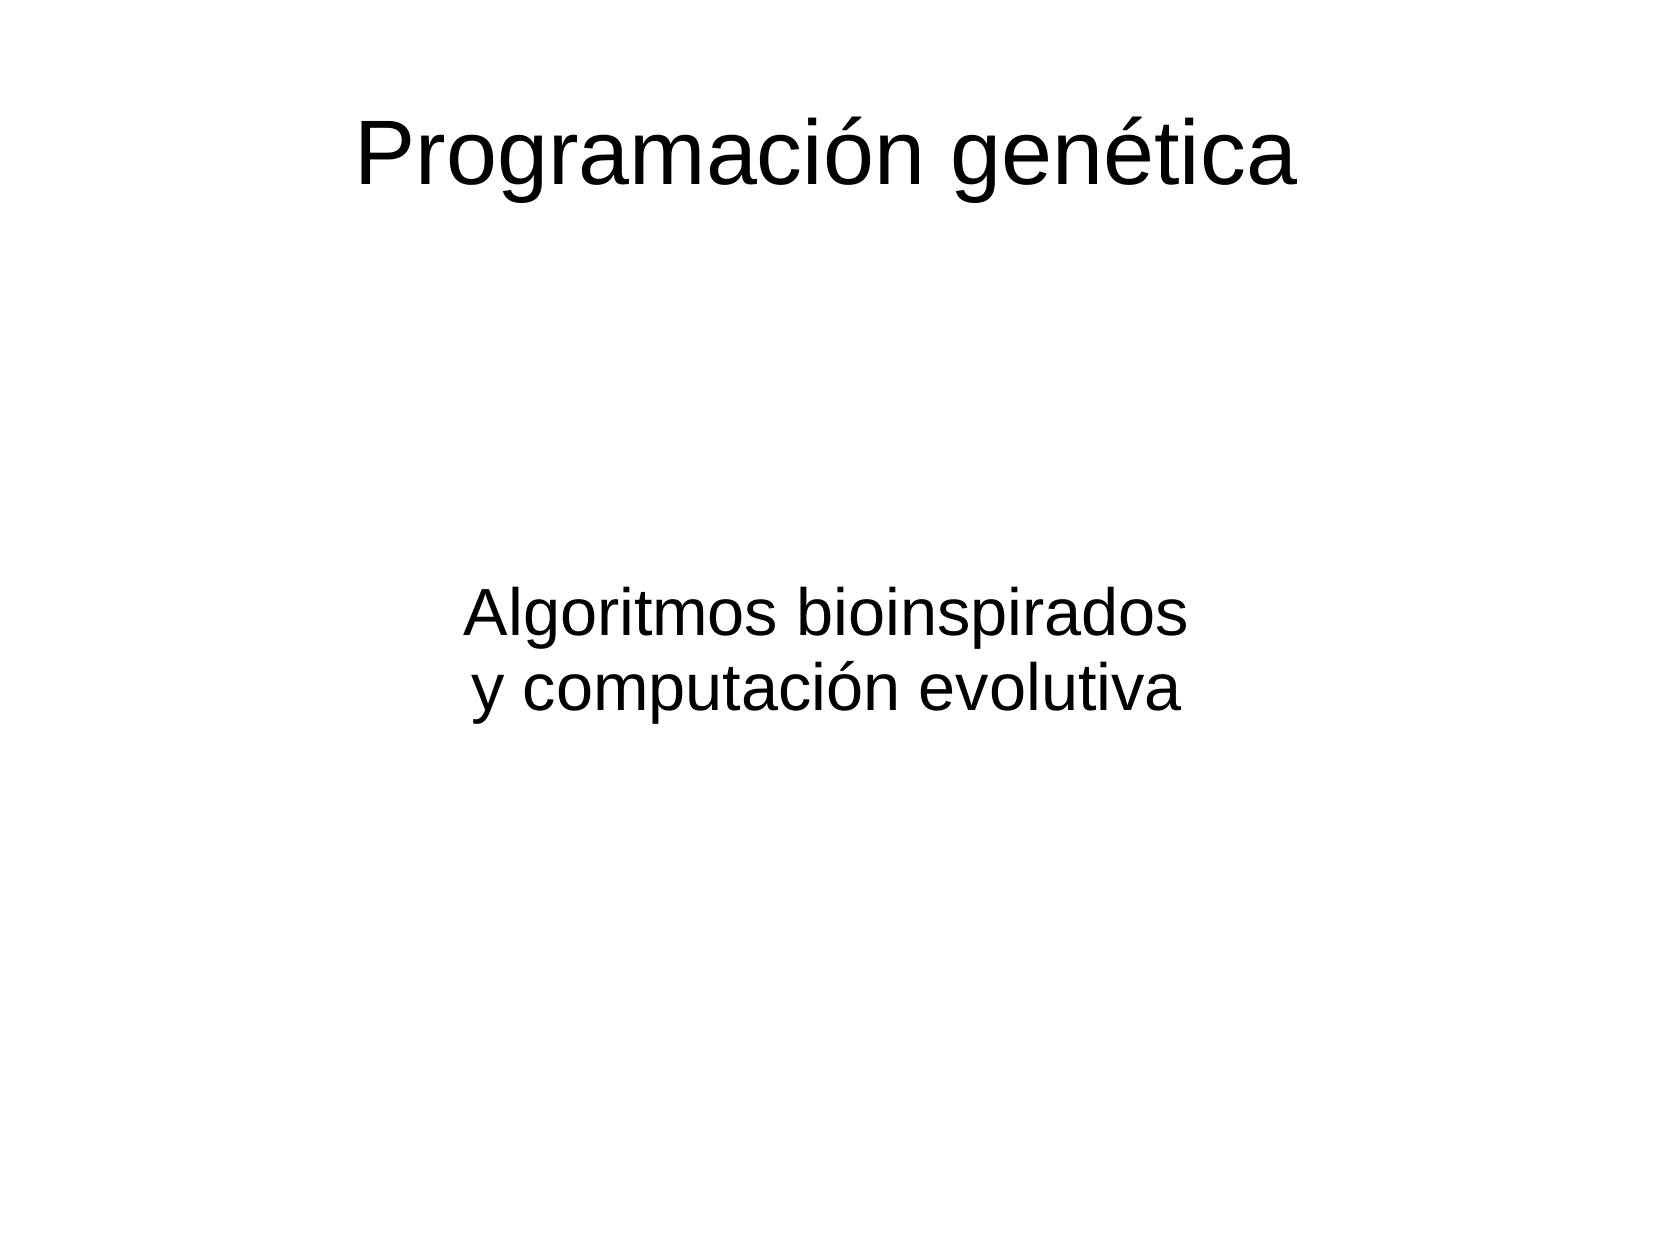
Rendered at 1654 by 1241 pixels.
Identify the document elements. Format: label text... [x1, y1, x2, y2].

title Programación genética [82, 49, 1571, 257]
subtitle Algoritmos bioinspirados y computación evolutiva [82, 290, 1571, 1010]
